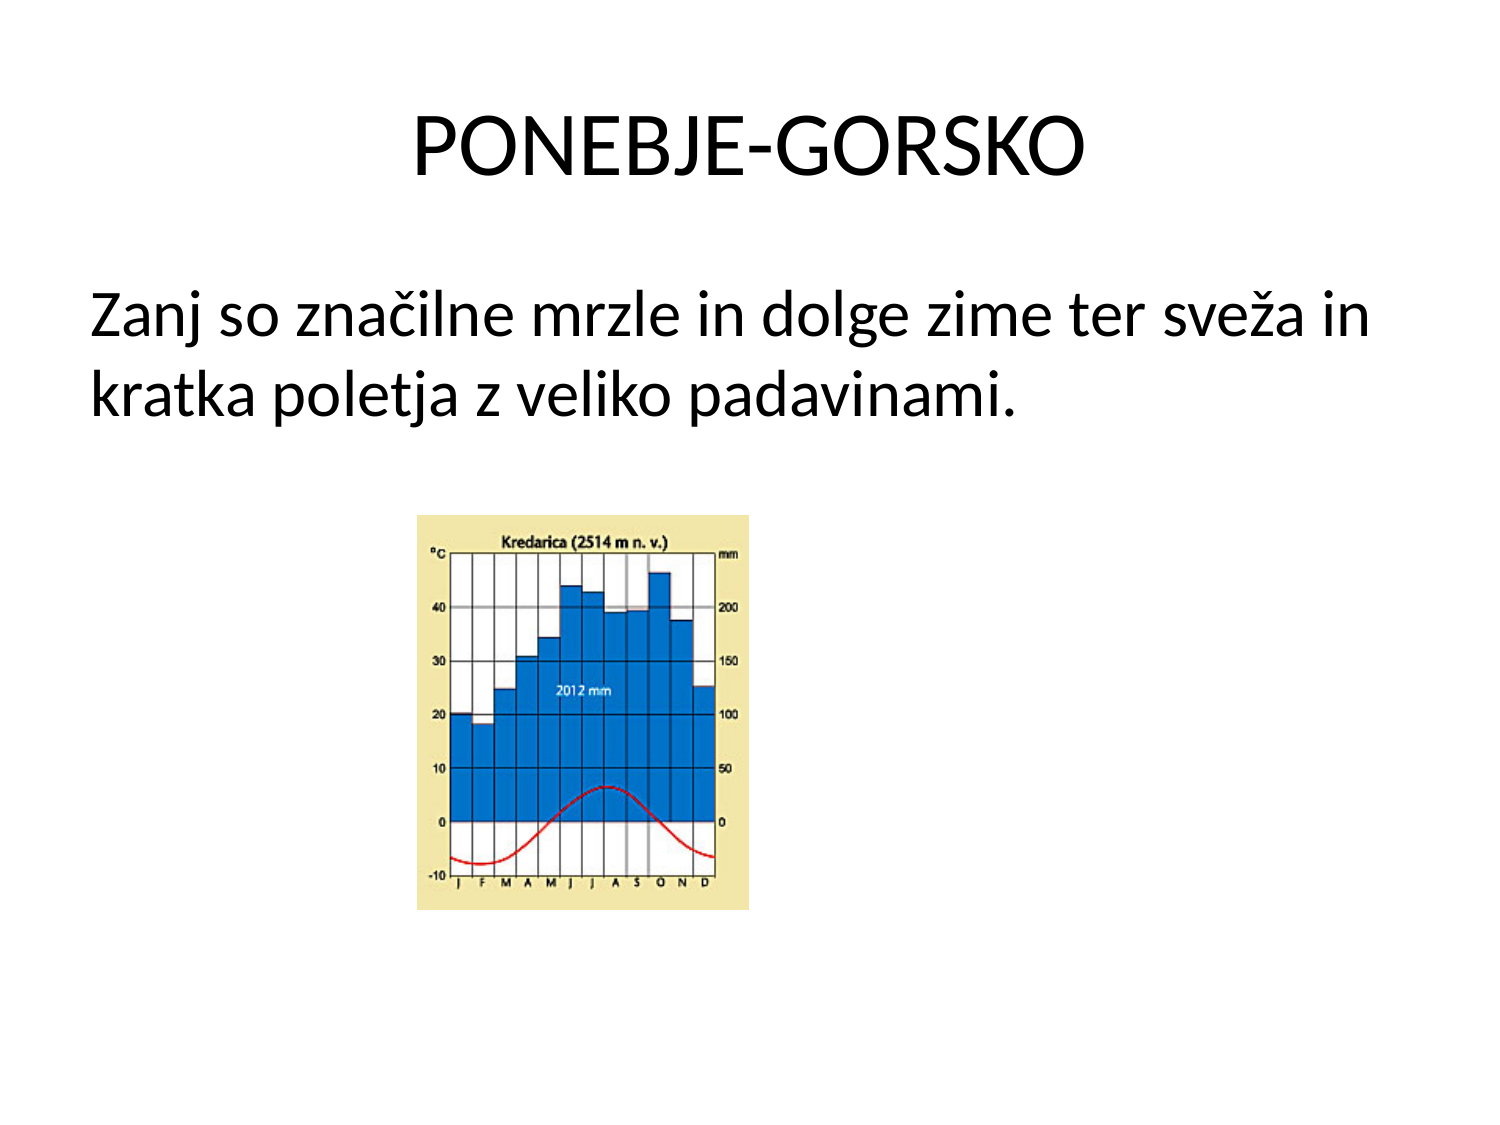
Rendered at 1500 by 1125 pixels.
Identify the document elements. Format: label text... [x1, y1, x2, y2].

picture [417, 515, 749, 910]
title PONEBJE-GORSKO [75, 45, 1425, 233]
list Zanj so značilne mrzle in dolge zime ter sveža in kratka poletja z veliko padavinami. [75, 262, 1425, 1005]
